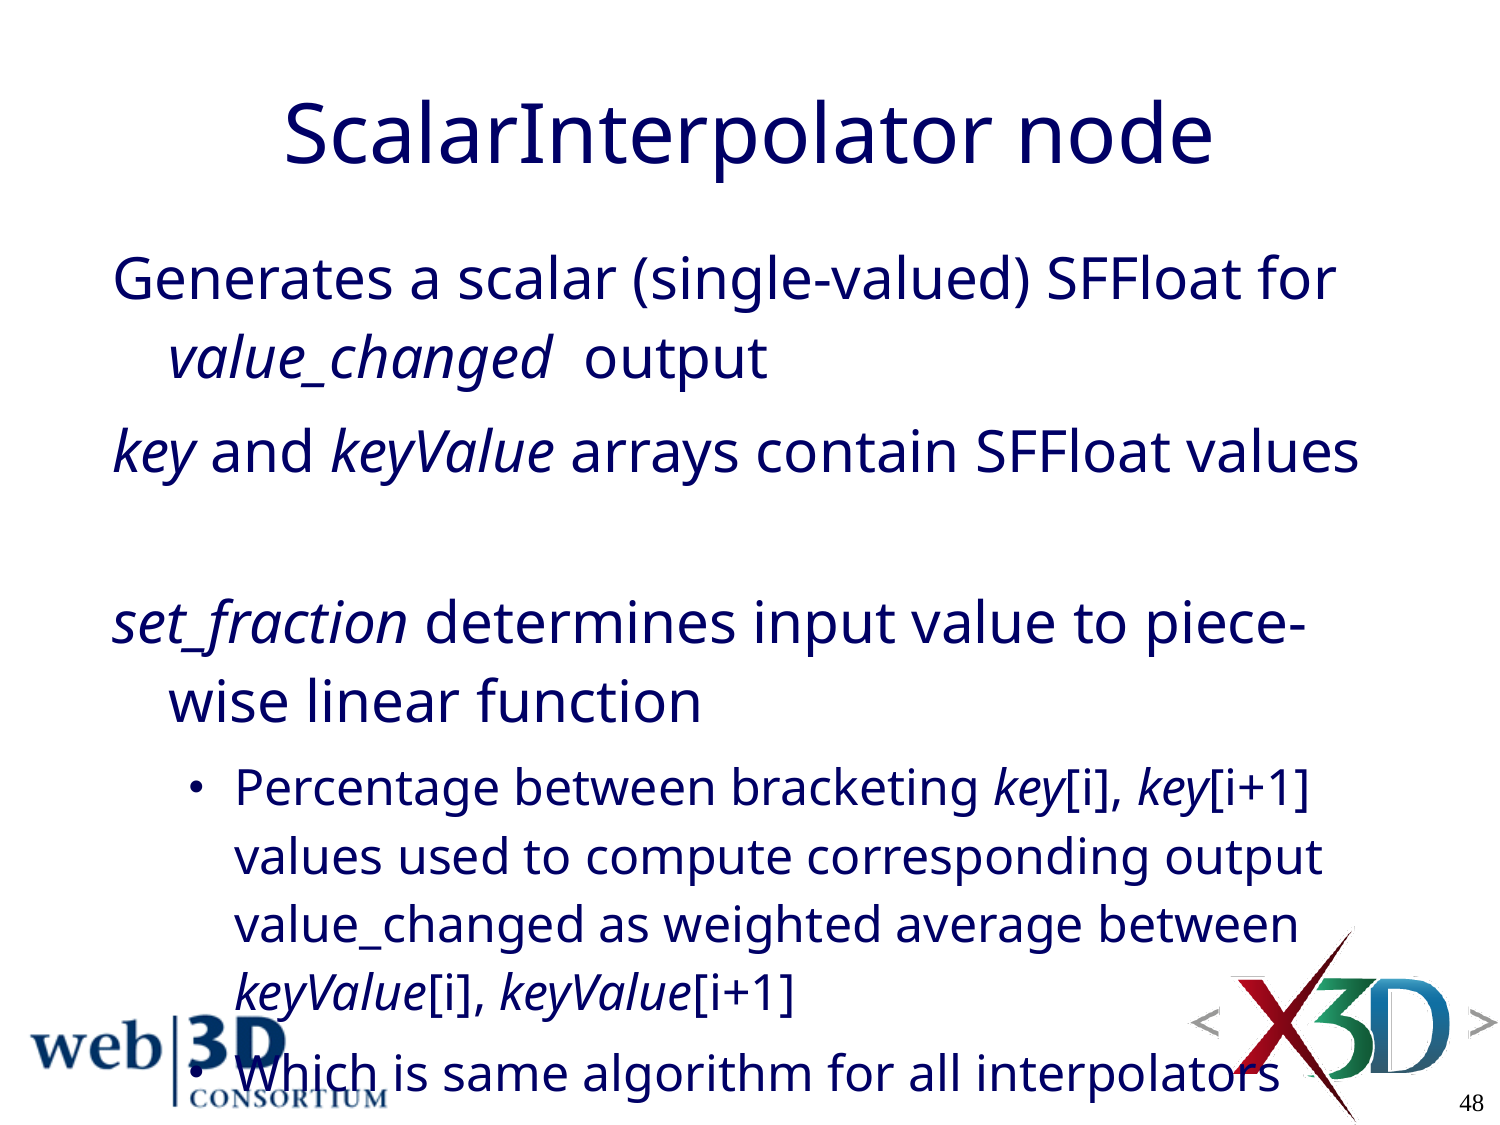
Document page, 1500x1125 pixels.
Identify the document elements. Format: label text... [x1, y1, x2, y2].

title ScalarInterpolator node [112, 37, 1388, 226]
picture [1187, 926, 1500, 1125]
list Generates a scalar (single-valued) SFFloat for value_changed output key and keyValue arrays contain SFFloat values set_fraction determines input value to piece-wise linear function Percentage between bracketing key[i], key[i+1] values used to compute corresponding output value_changed as weighted average between keyValue[i], keyValue[i+1] Which is same algorithm for all interpolators [112, 237, 1388, 1099]
picture [12, 998, 413, 1118]
